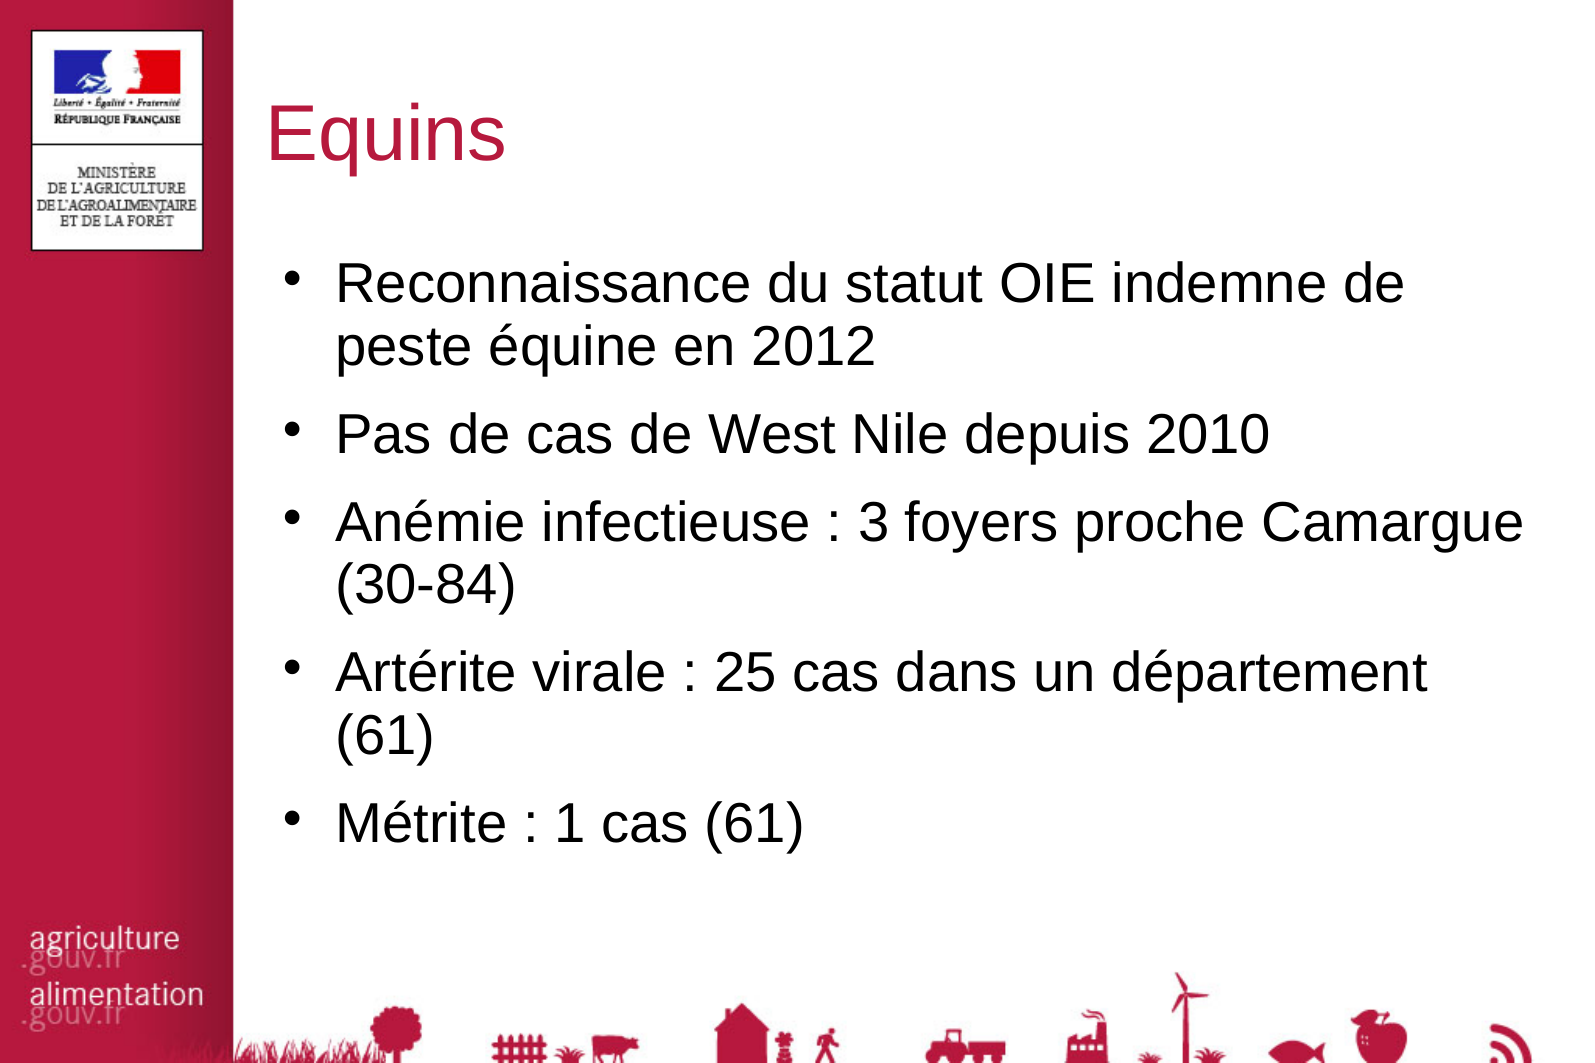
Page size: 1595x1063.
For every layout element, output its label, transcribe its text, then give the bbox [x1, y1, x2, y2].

title Equins [265, 42, 1536, 221]
list Reconnaissance du statut OIE indemne de peste équine en 2012 Pas de cas de West Nile depuis 2010 Anémie infectieuse : 3 foyers proche Camargue (30-84) Artérite virale : 25 cas dans un département (61) Métrite : 1 cas (61) [265, 248, 1536, 936]
picture [0, 0, 1594, 1063]
